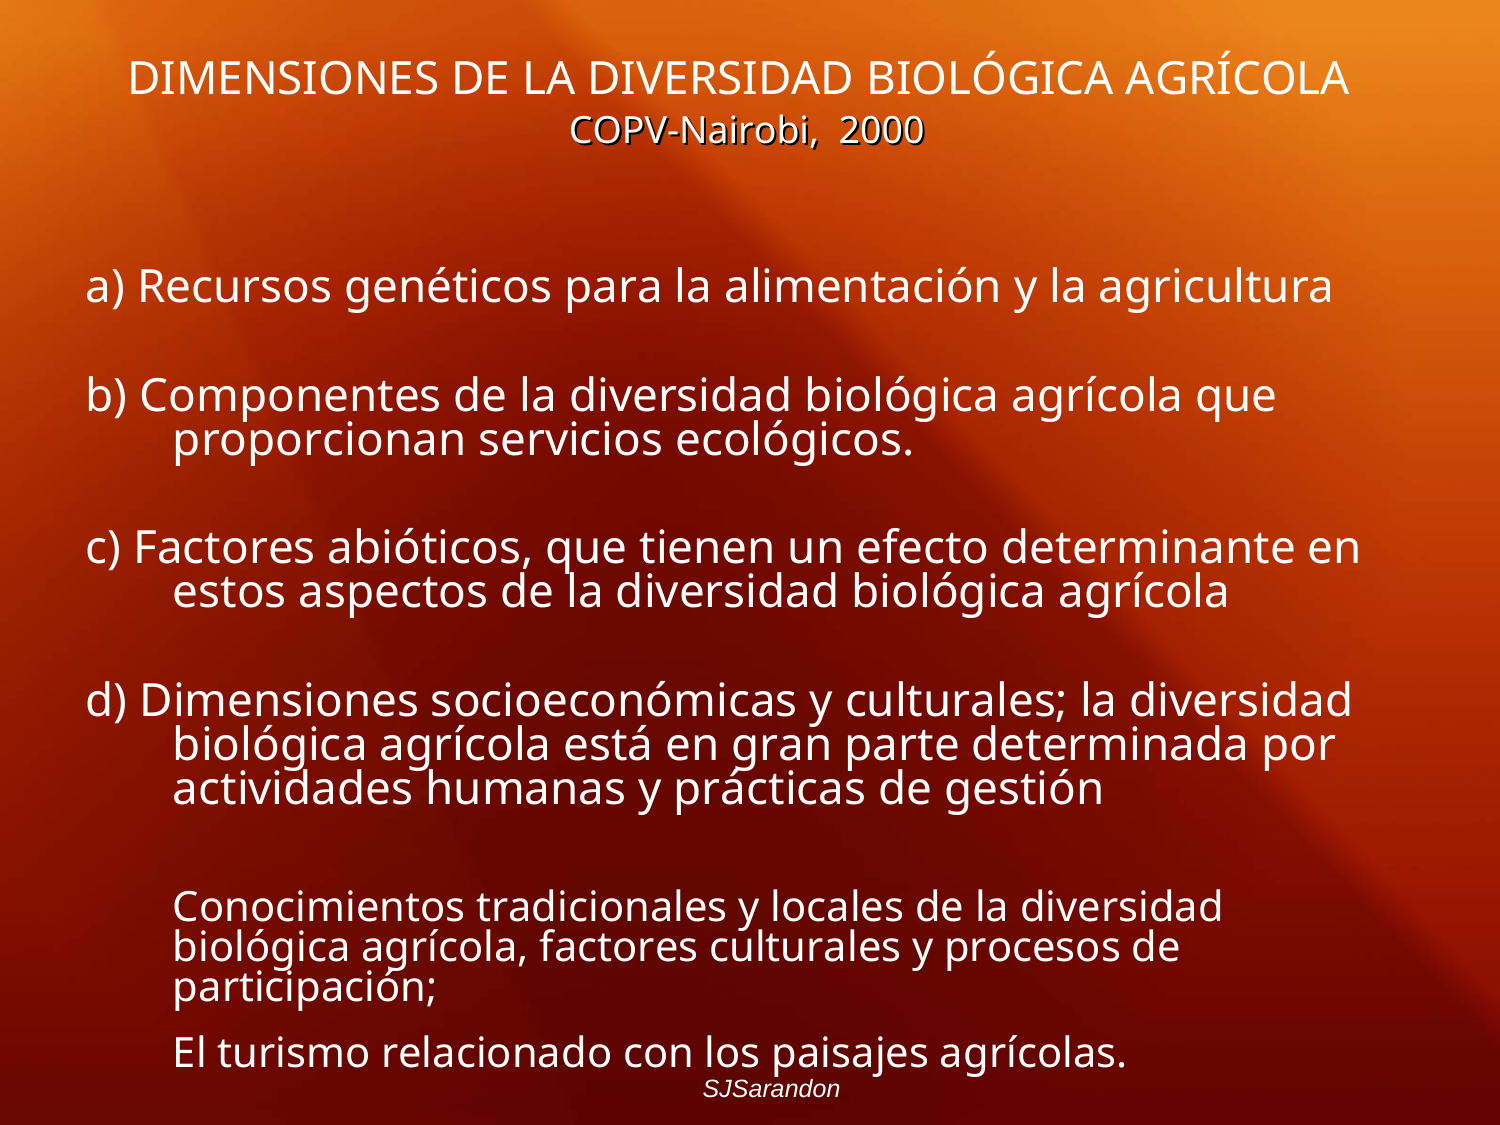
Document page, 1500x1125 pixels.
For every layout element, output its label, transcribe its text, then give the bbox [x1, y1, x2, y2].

text_box DIMENSIONES DE LA DIVERSIDAD BIOLÓGICA AGRÍCOLA COPV-Nairobi, 2000 [109, 0, 1385, 188]
text_box SJSarandon [534, 1050, 1010, 1125]
picture [0, 0, 1500, 1125]
text_box a) Recursos genéticos para la alimentación y la agricultura b) Componentes de la diversidad biológica agrícola que proporcionan servicios ecológicos. c) Factores abióticos, que tienen un efecto determinante en estos aspectos de la diversidad biológica agrícola d) Dimensiones socioeconómicas y culturales; la diversidad biológica agrícola está en gran parte determinada por actividades humanas y prácticas de gestión Conocimientos tradicionales y locales de la diversidad biológica agrícola, factores culturales y procesos de participación; El turismo relacionado con los paisajes agrícolas. [70, 214, 1415, 1125]
